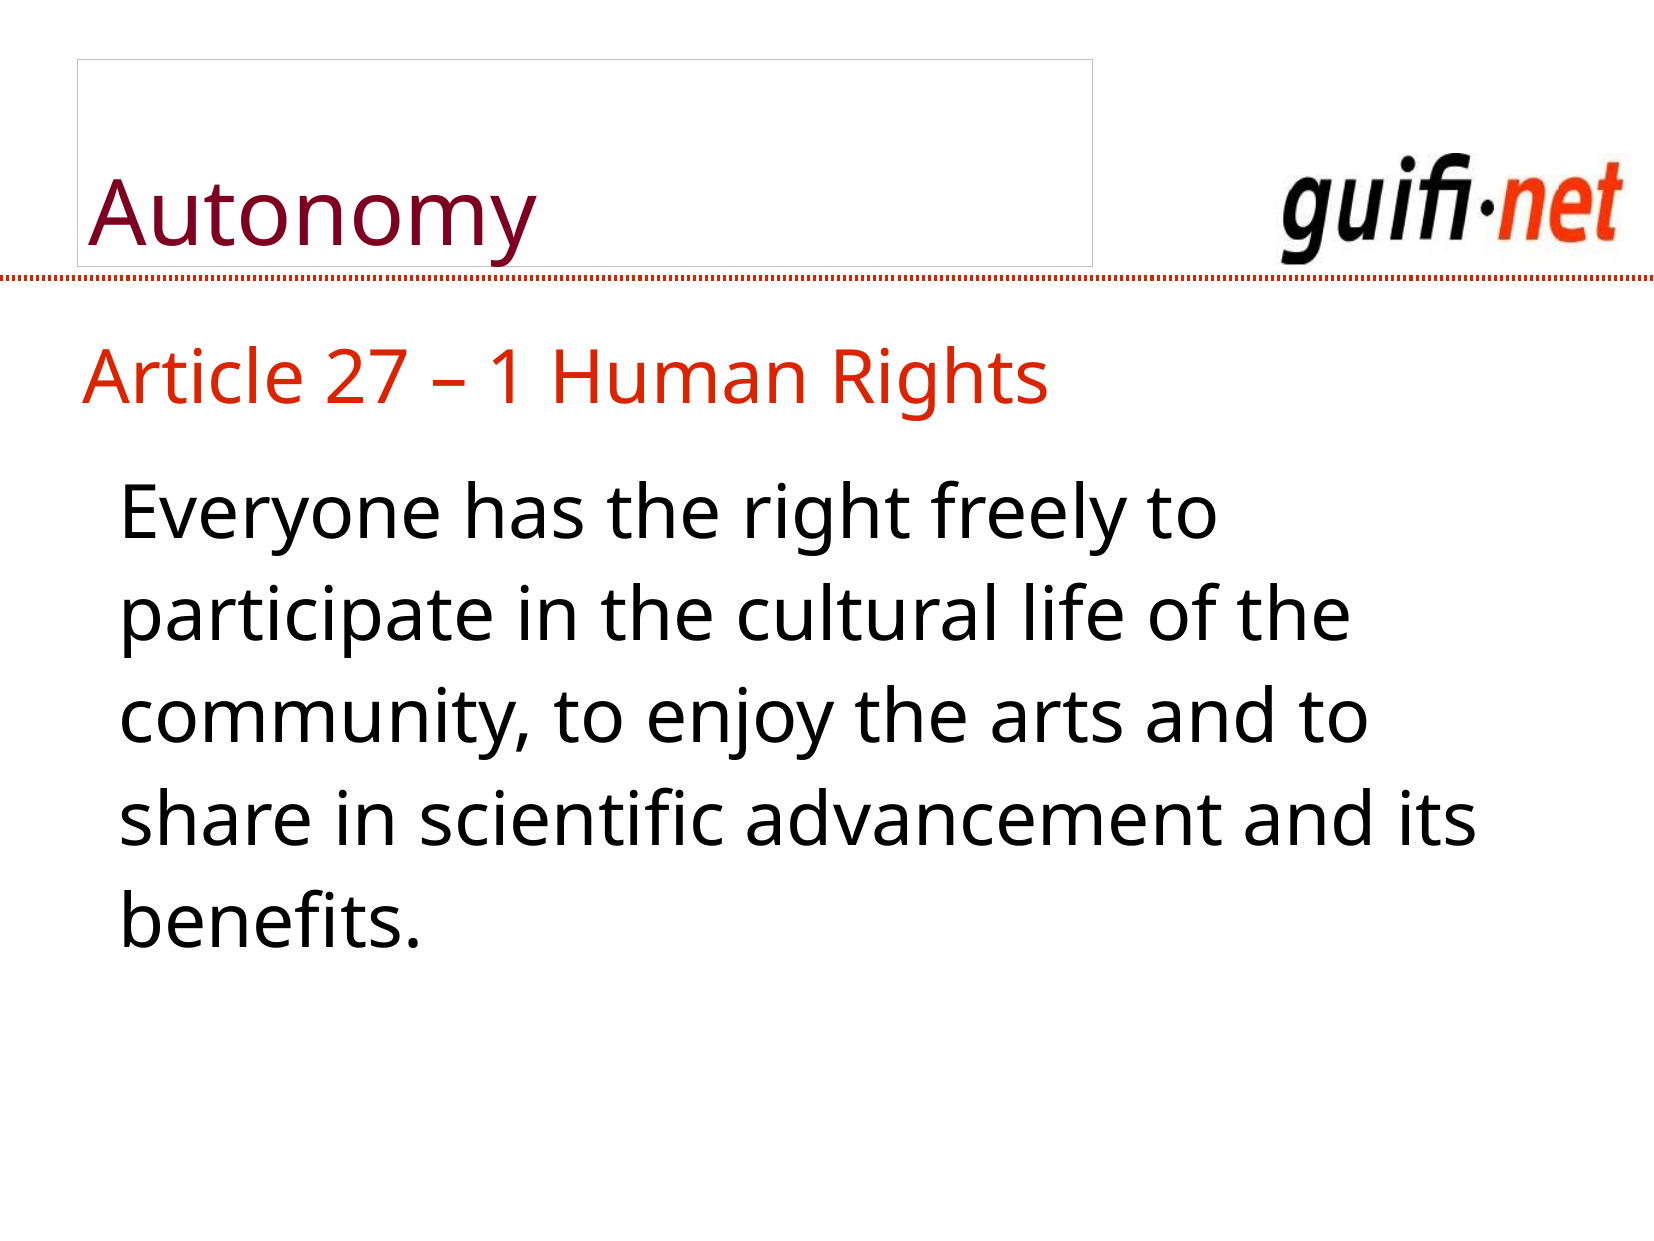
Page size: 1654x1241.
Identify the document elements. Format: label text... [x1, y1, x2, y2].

text_box Autonomy [88, 147, 1329, 325]
picture [1329, 153, 1630, 266]
